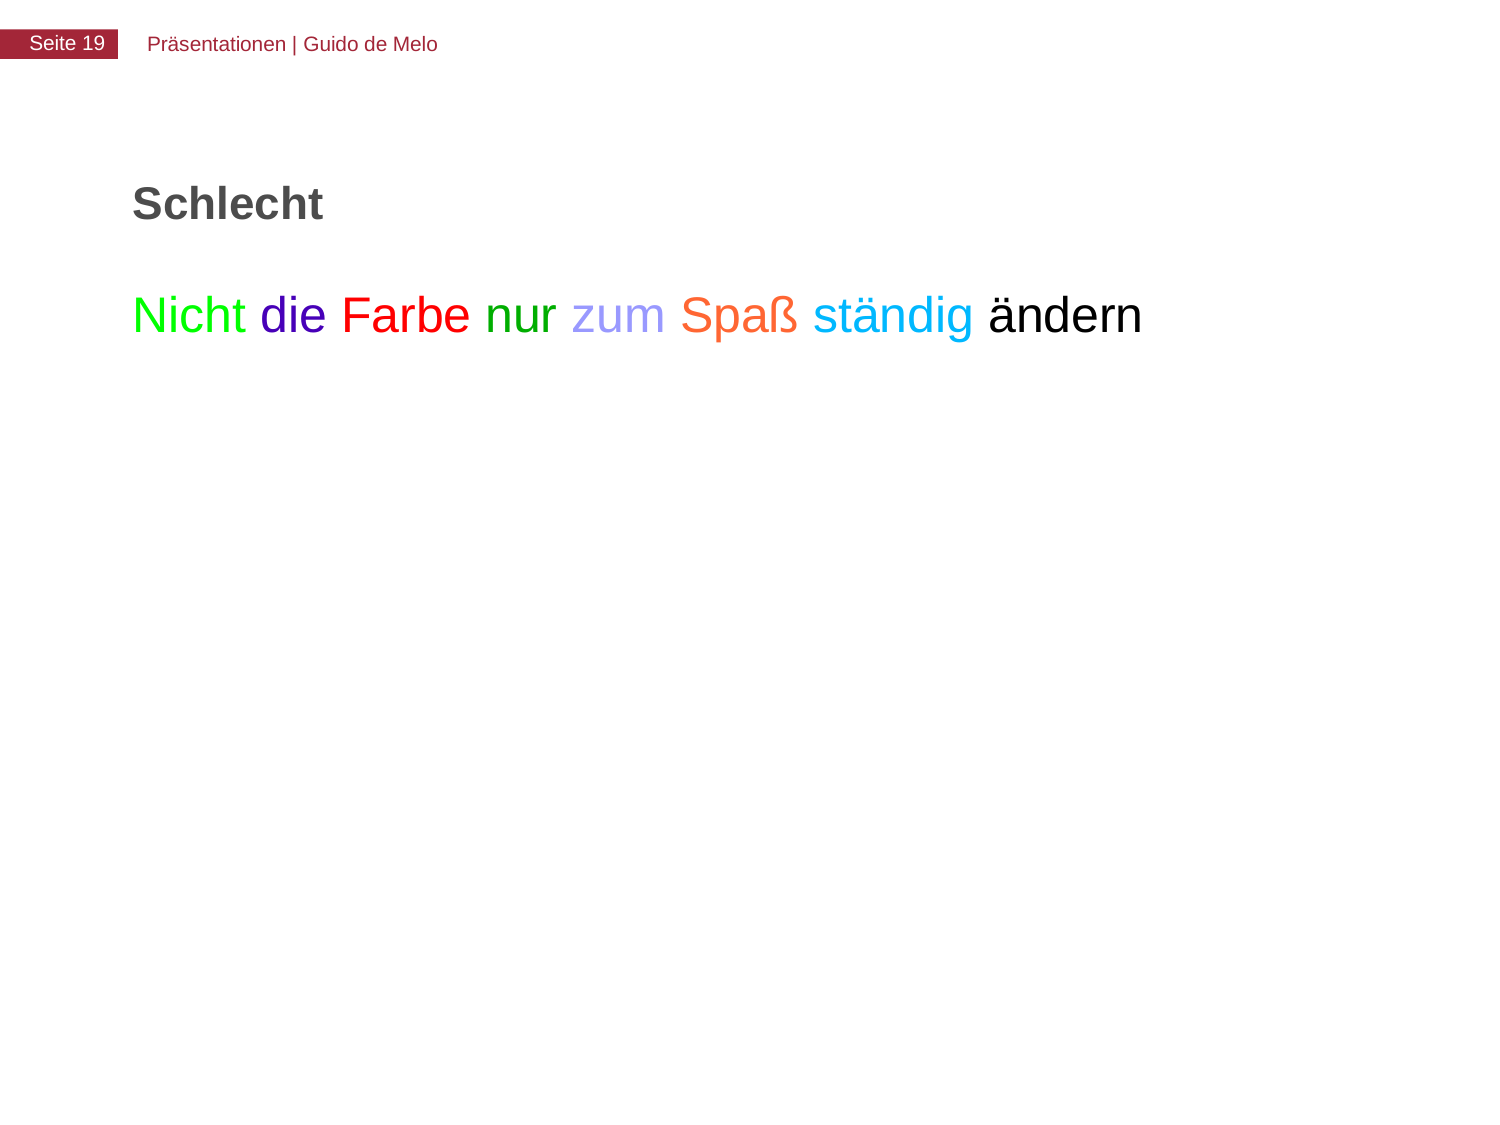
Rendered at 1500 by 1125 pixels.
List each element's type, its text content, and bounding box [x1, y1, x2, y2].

title Schlecht [132, 149, 1413, 258]
list Nicht die Farbe nur zum Spaß ständig ändern [132, 287, 1371, 888]
